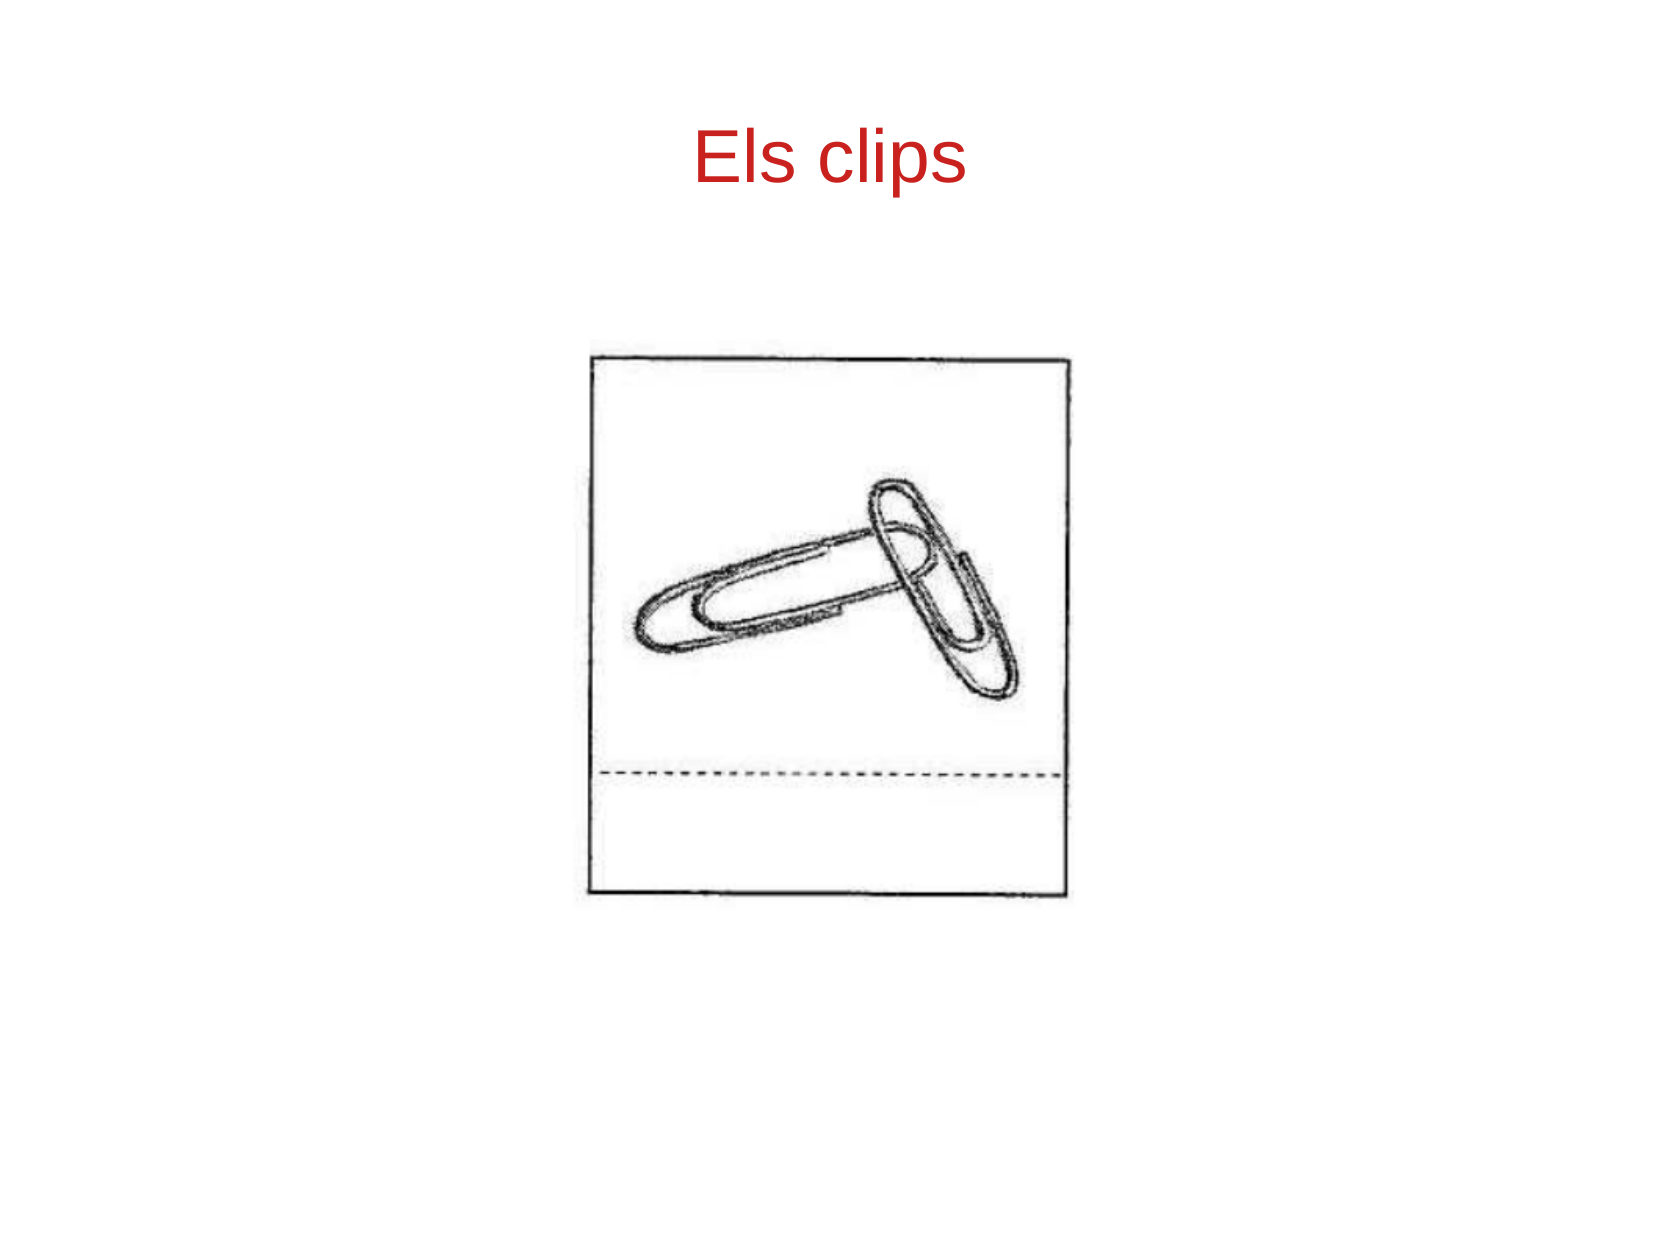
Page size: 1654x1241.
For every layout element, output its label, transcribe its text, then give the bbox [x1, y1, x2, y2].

text_box Els clips [289, 49, 1371, 257]
picture [571, 339, 1105, 911]
